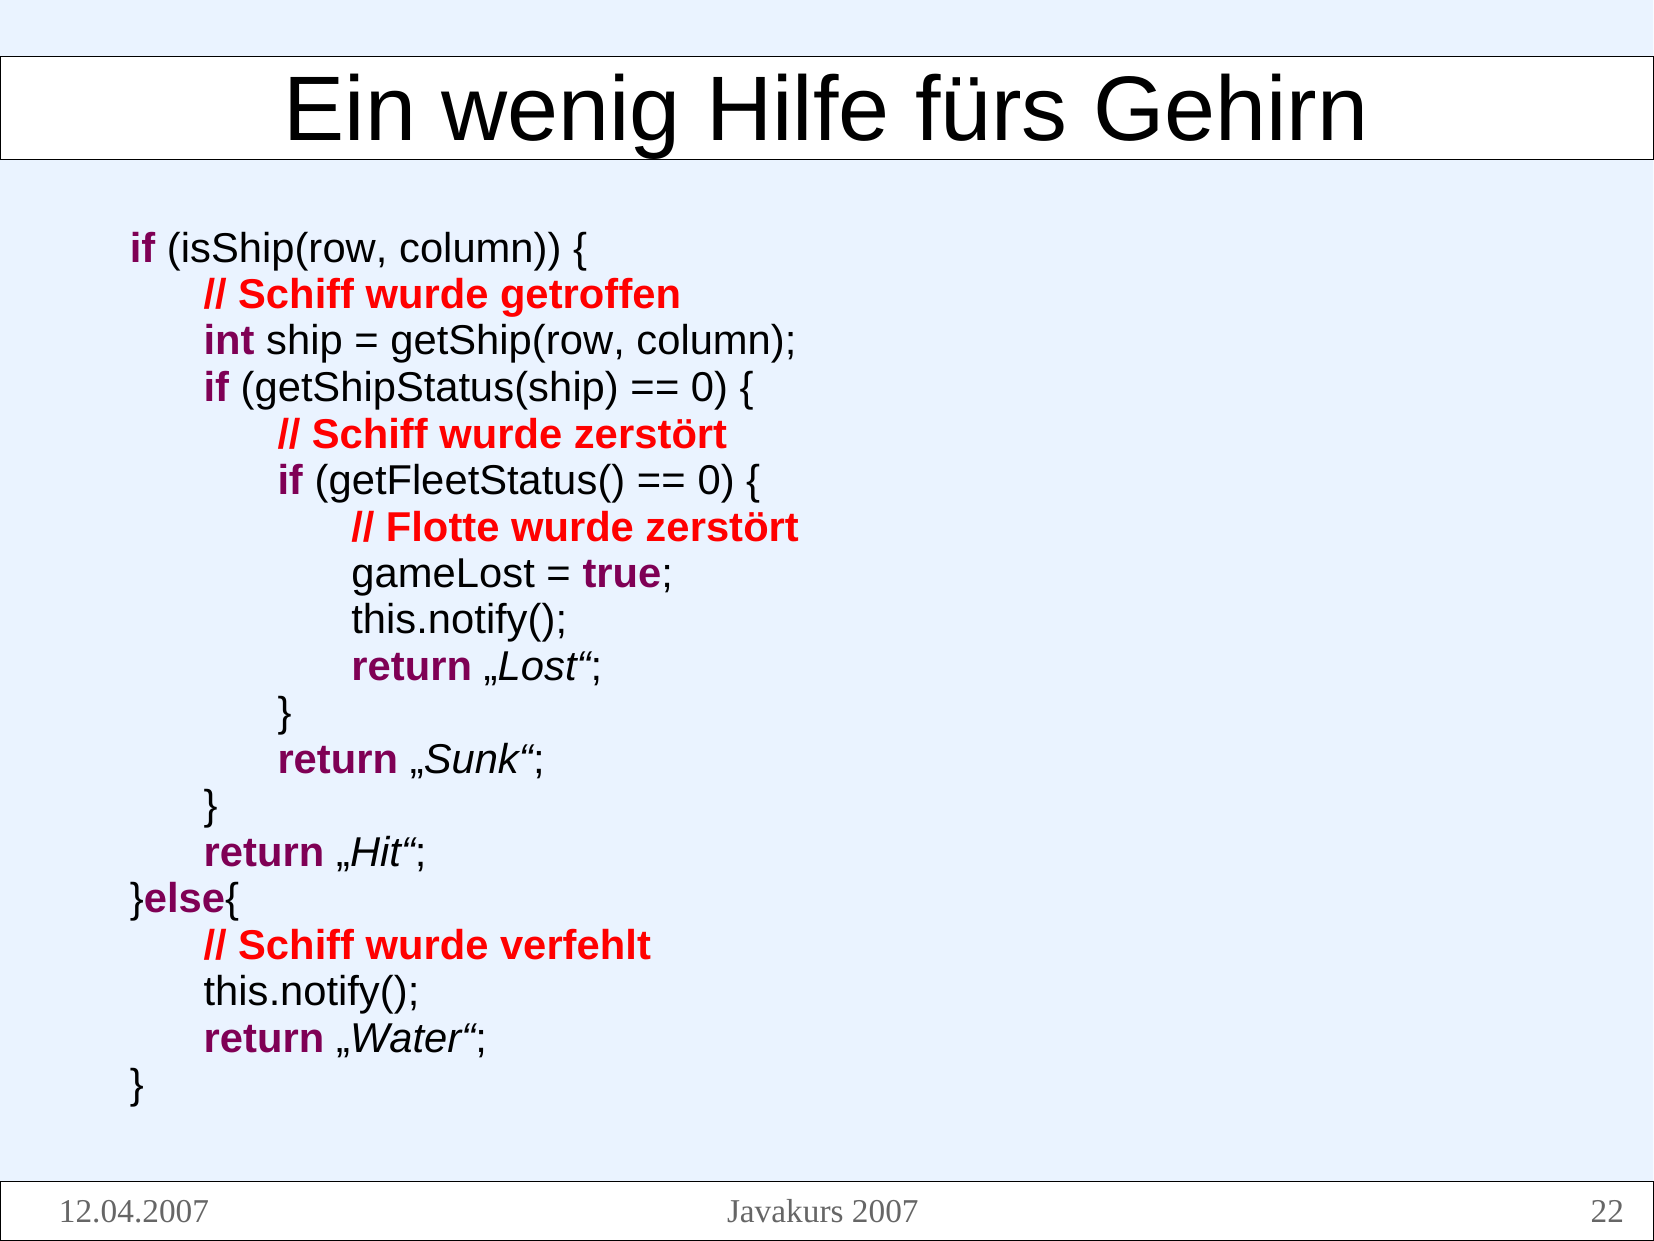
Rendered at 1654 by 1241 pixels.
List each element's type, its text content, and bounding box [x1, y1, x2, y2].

title Ein wenig Hilfe fürs Gehirn [0, 56, 1654, 160]
list if (isShip(row, column)) { // Schiff wurde getroffen int ship = getShip(row, column); if (getShipStatus(ship) == 0) { // Schiff wurde zerstört if (getFleetStatus() == 0) { // Flotte wurde zerstört gameLost = true; this.notify(); return „Lost“; } return „Sunk“; } return „Hit“; }else{ // Schiff wurde verfehlt this.notify(); return „Water“; } [59, 177, 1595, 1128]
